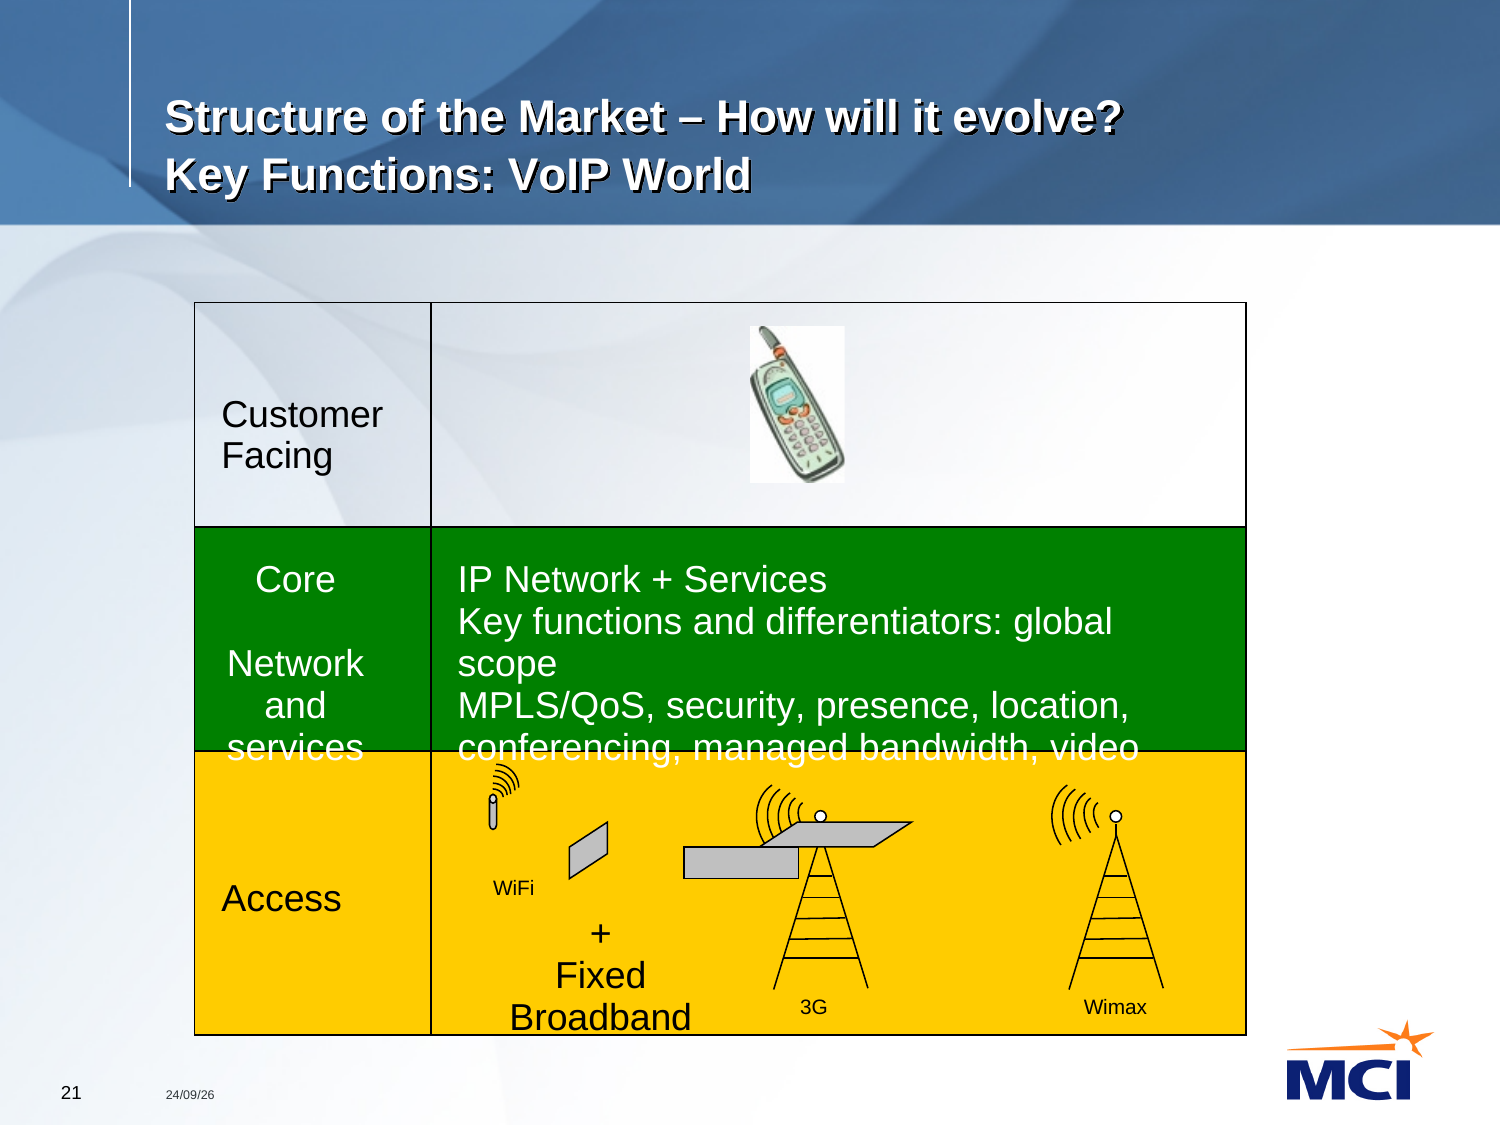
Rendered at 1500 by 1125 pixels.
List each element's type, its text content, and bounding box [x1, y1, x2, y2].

text_box Core Network and services [207, 550, 384, 777]
text_box WiFi [478, 869, 551, 905]
text_box Customer Facing [206, 385, 409, 485]
text_box 3G [785, 987, 843, 1027]
picture [0, 0, 1500, 1125]
text_box IP Network + Services Key functions and differentiators: global scope MPLS/QoS, security, presence, location, conferencing, managed bandwidth, video [442, 550, 1238, 819]
text_box [194, 527, 1247, 1036]
title Structure of the Market – How will it evolve? Key Functions: VoIP World [164, 56, 1425, 201]
text_box Wimax [1068, 987, 1164, 1027]
text_box + Fixed Broadband [443, 905, 758, 1047]
text_box Access [206, 869, 357, 928]
